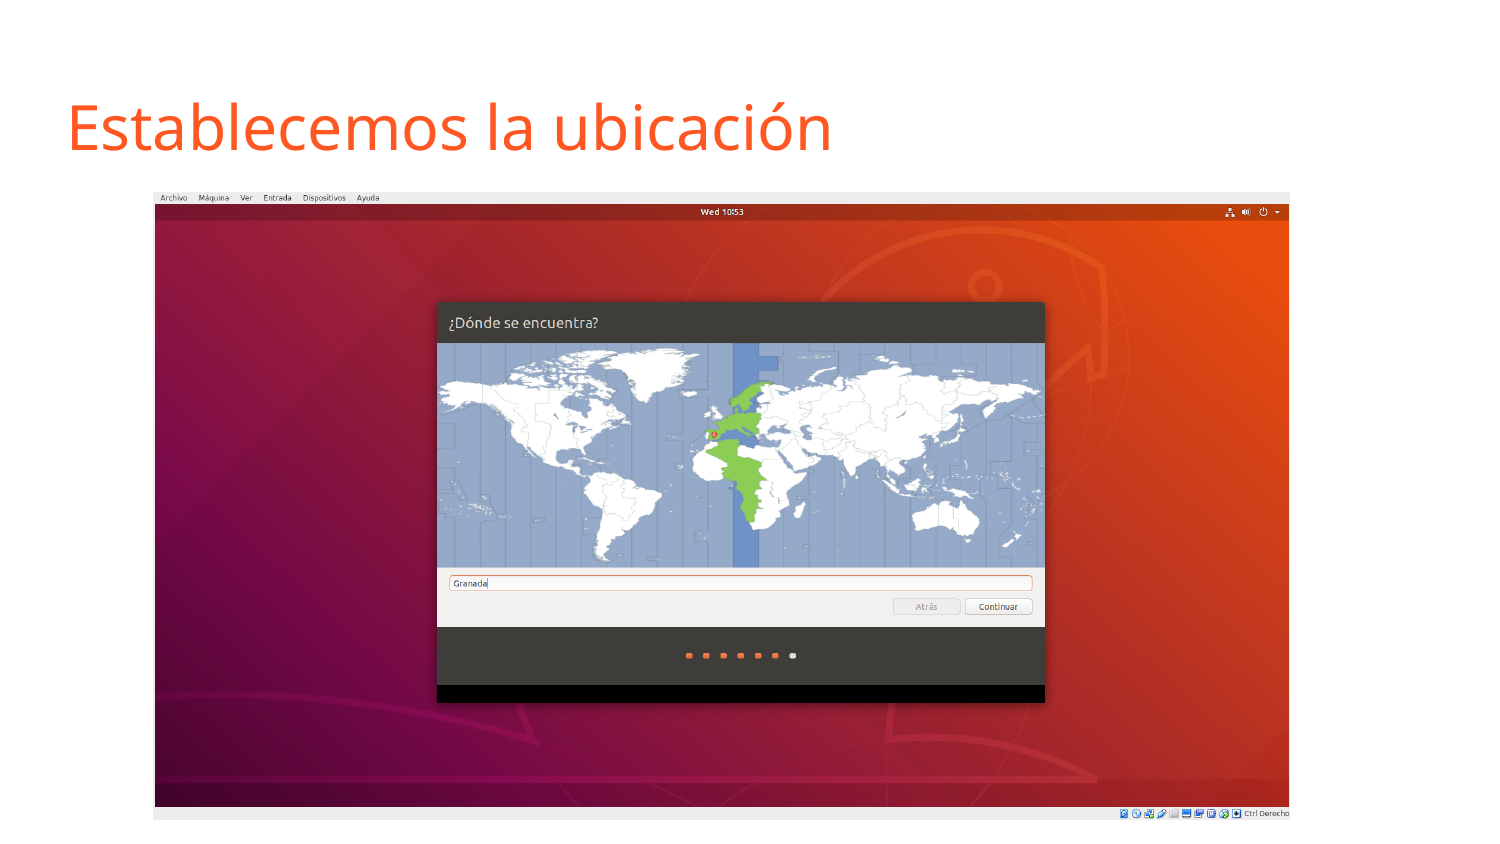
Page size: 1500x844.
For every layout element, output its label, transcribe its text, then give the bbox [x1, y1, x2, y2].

title Establecemos la ubicación [51, 72, 1449, 167]
picture [153, 192, 1290, 820]
